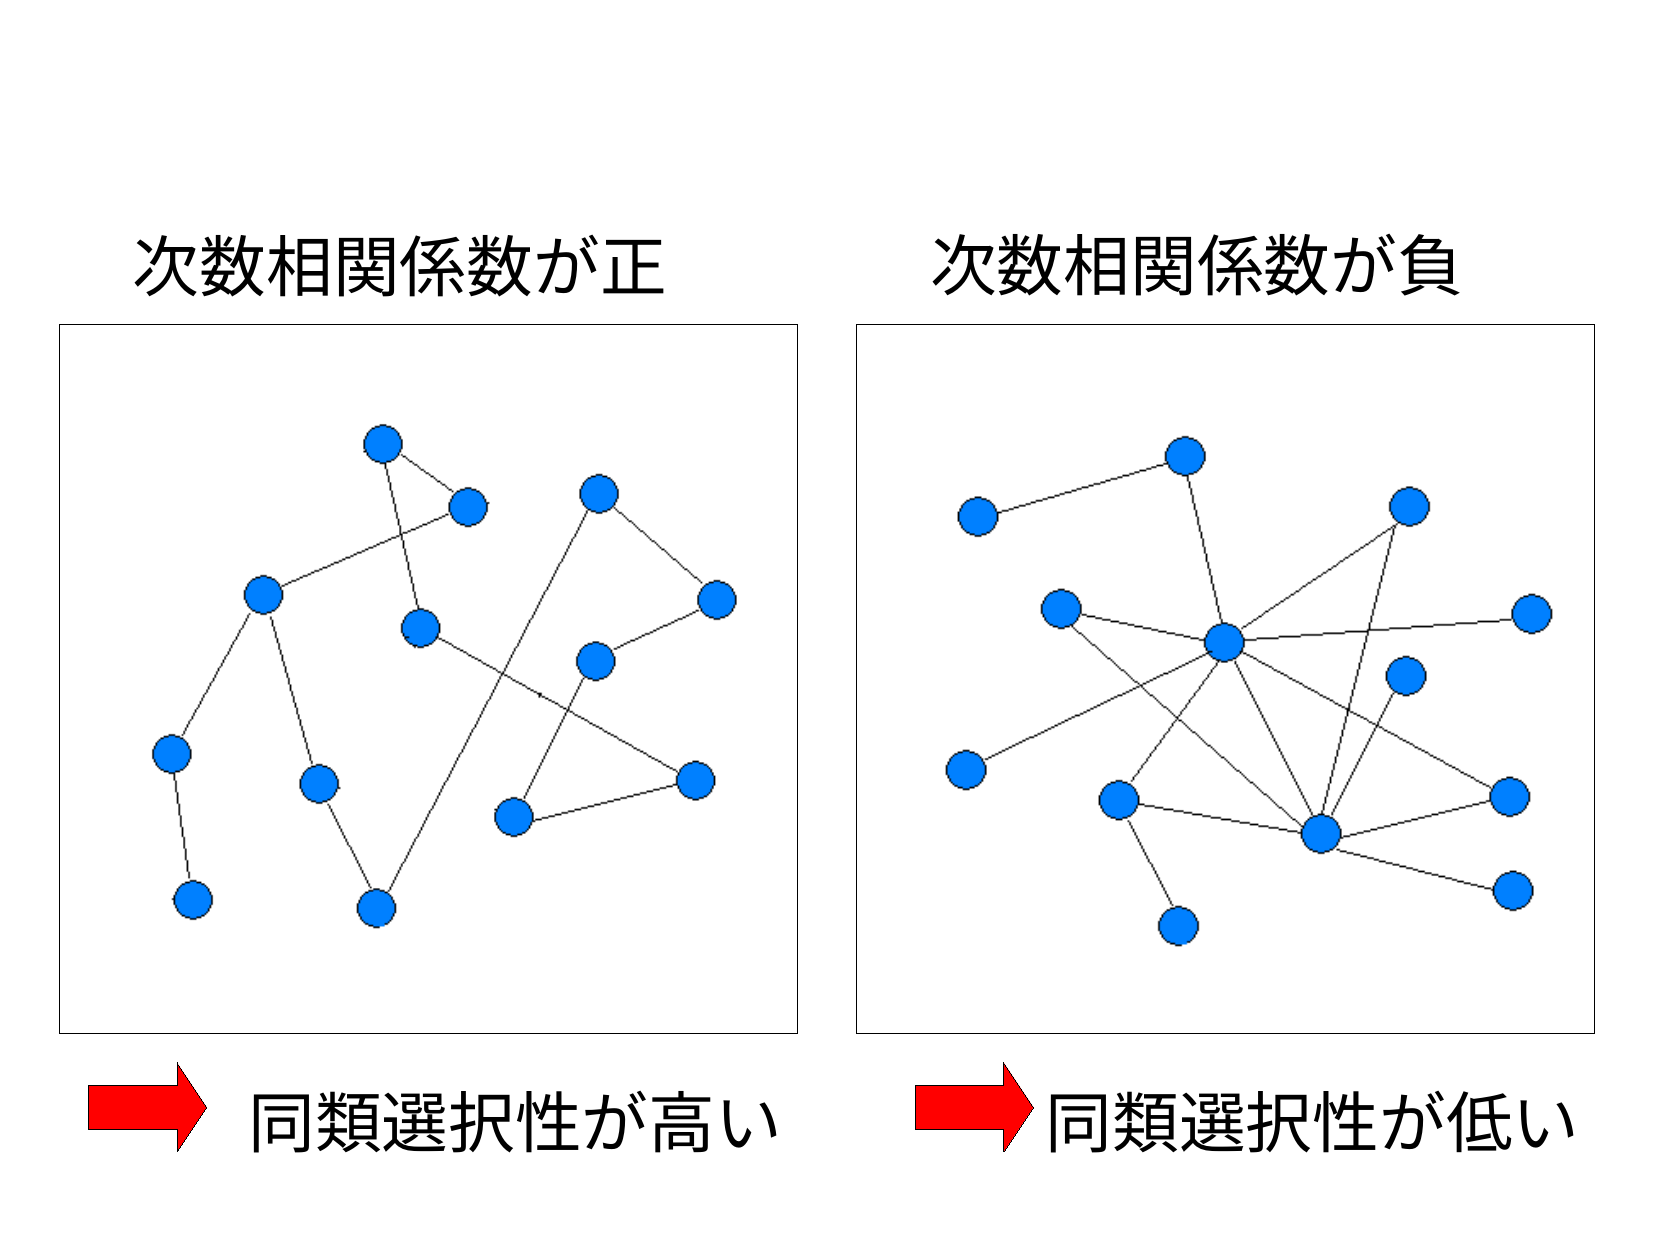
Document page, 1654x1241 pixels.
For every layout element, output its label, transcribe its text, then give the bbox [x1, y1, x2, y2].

text_box [88, 1062, 207, 1152]
text_box 同類選択性が高い [233, 1062, 798, 1145]
picture [110, 413, 768, 945]
text_box 次数相関係数が正 [118, 206, 709, 296]
text_box 同類選択性が低い [1030, 1062, 1595, 1145]
picture [885, 413, 1594, 975]
text_box 次数相関係数が負 [915, 206, 1536, 296]
text_box [915, 1062, 1034, 1152]
